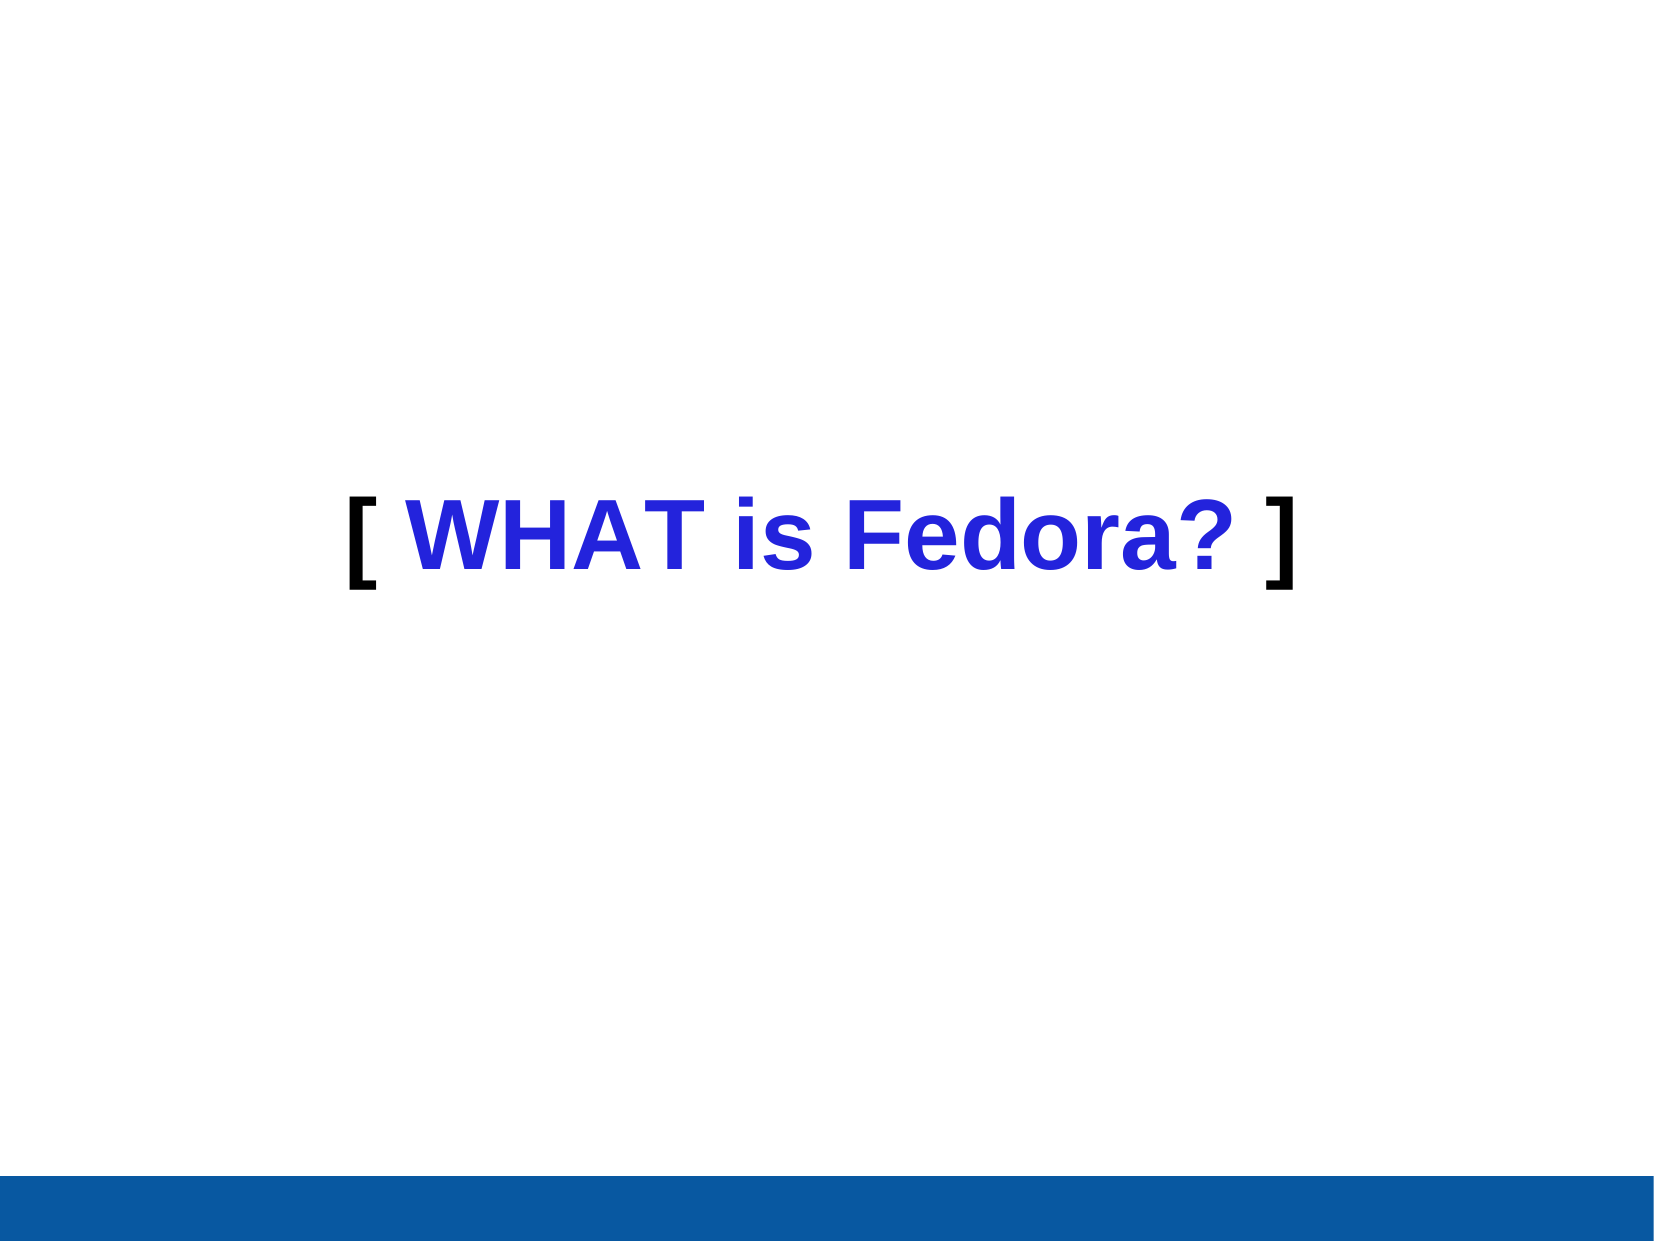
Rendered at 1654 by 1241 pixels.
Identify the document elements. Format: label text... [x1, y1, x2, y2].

list [ WHAT is Fedora? ] [344, 407, 1346, 741]
picture [0, 1176, 1654, 1241]
